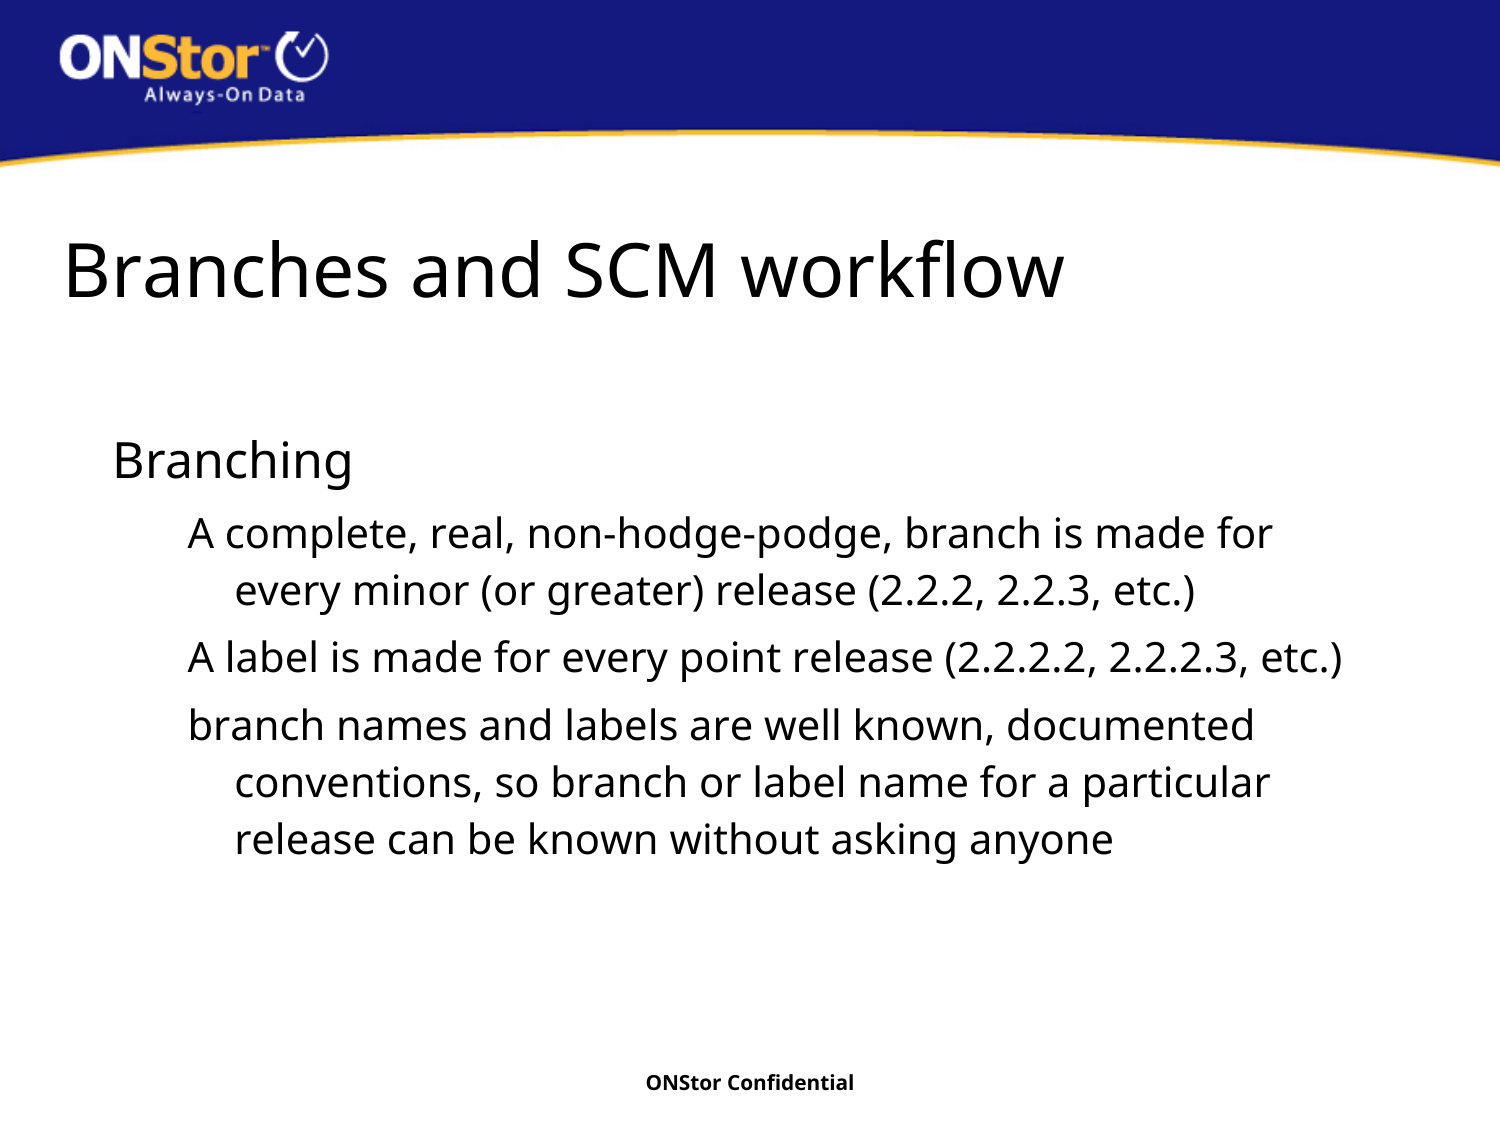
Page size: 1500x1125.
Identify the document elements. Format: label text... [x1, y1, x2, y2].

list Branching A complete, real, non-hodge-podge, branch is made for every minor (or greater) release (2.2.2, 2.2.3, etc.) A label is made for every point release (2.2.2.2, 2.2.2.3, etc.) branch names and labels are well known, documented conventions, so branch or label name for a particular release can be known without asking anyone [112, 425, 1388, 1011]
title Branches and SCM workflow [62, 174, 1338, 363]
